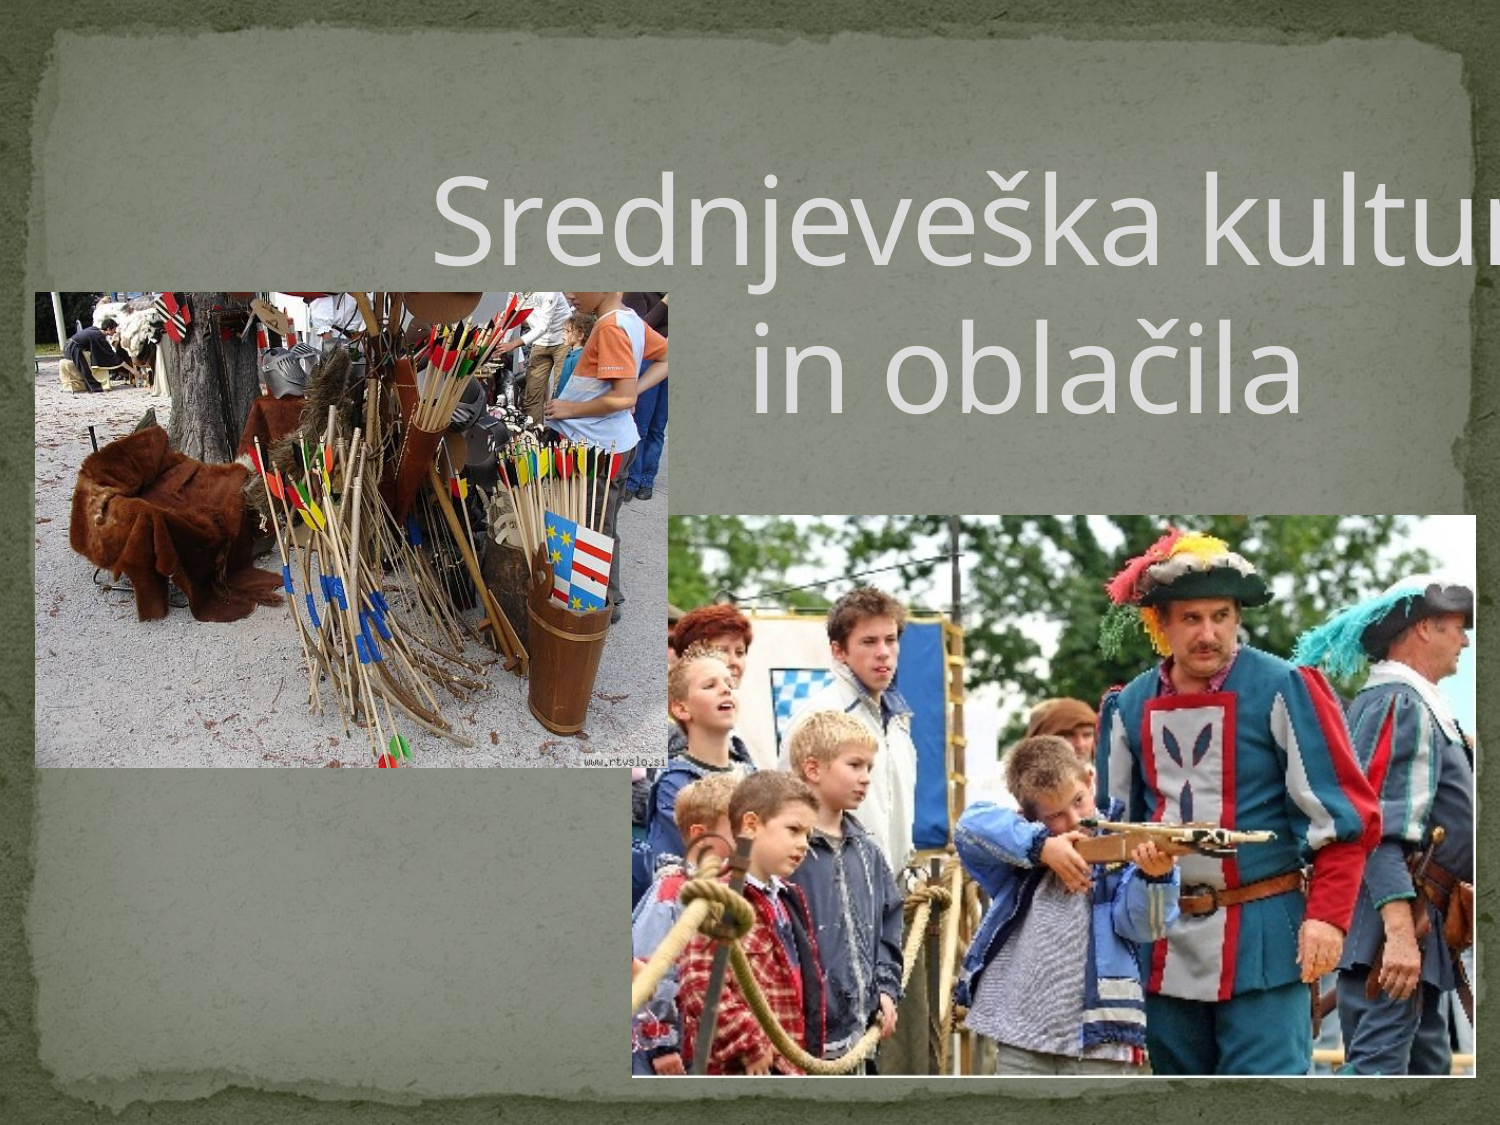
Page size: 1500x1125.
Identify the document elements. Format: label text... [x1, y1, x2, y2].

title Srednjeveška kultura in oblačila [375, 58, 1500, 446]
picture [0, 0, 1500, 1125]
